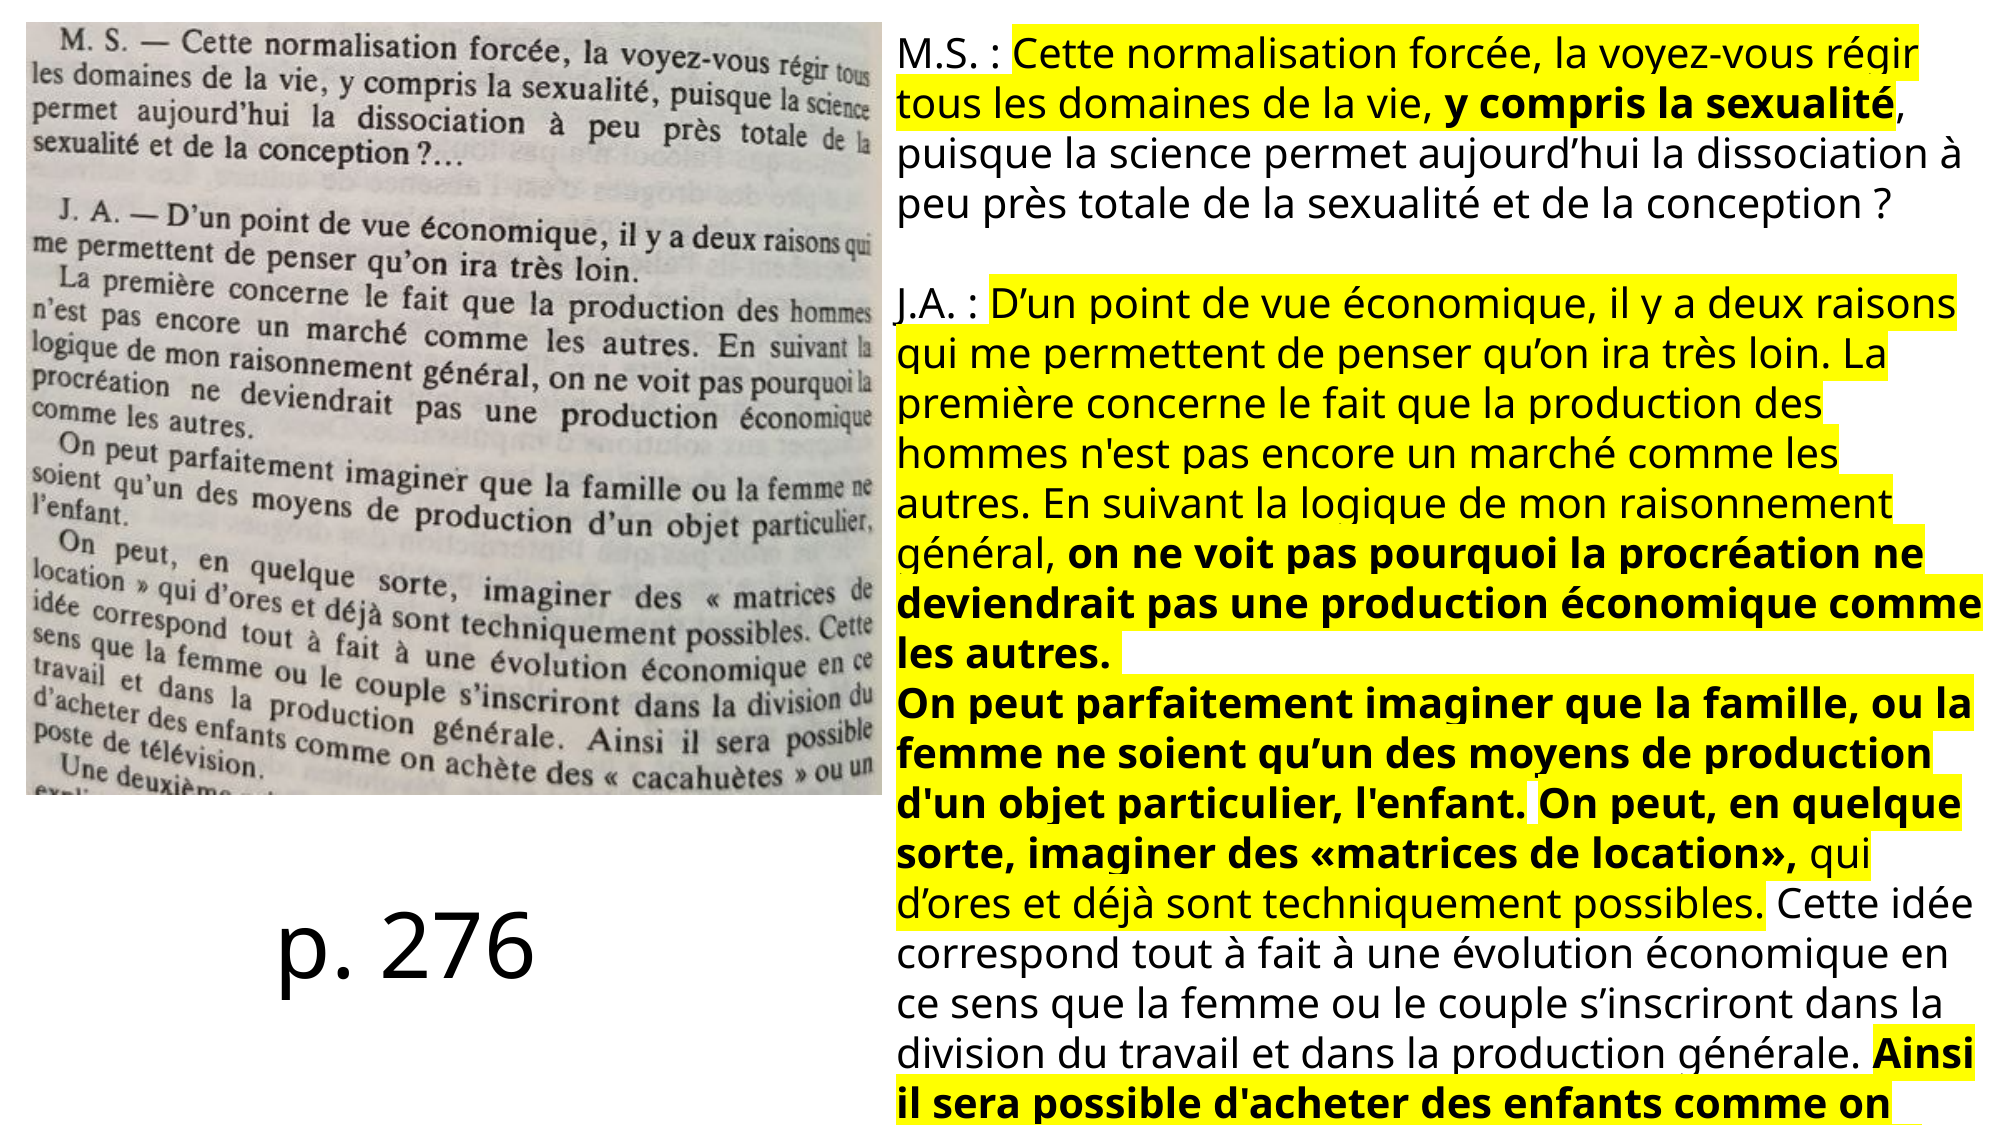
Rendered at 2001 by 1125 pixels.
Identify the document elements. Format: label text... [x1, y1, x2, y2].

text_box M.S. : Cette normalisation forcée, la voyez-vous régir tous les domaines de la vie, y compris la sexualité, puisque la science permet aujourd’hui la dissociation à peu près totale de la sexualité et de la conception ? J.A. : D’un point de vue économique, il y a deux raisons qui me permettent de penser qu’on ira très loin. La première concerne le fait que la production des hommes n'est pas encore un marché comme les autres. En suivant la logique de mon raisonnement général, on ne voit pas pourquoi la procréation ne deviendrait pas une production économique comme les autres. On peut parfaitement imaginer que la famille, ou la femme ne soient qu’un des moyens de production d'un objet particulier, l'enfant. On peut, en quelque sorte, imaginer des «matrices de location», qui d’ores et déjà sont techniquement possibles. Cette idée correspond tout à fait à une évolution économique en ce sens que la femme ou le couple s’inscriront dans la division du travail et dans la production générale. Ainsi il sera possible d'acheter des enfants comme on achète des cacahuètes ou un poste de télévision. [881, 19, 2000, 1125]
picture [26, 22, 882, 796]
title p. 276 [57, 840, 755, 1058]
